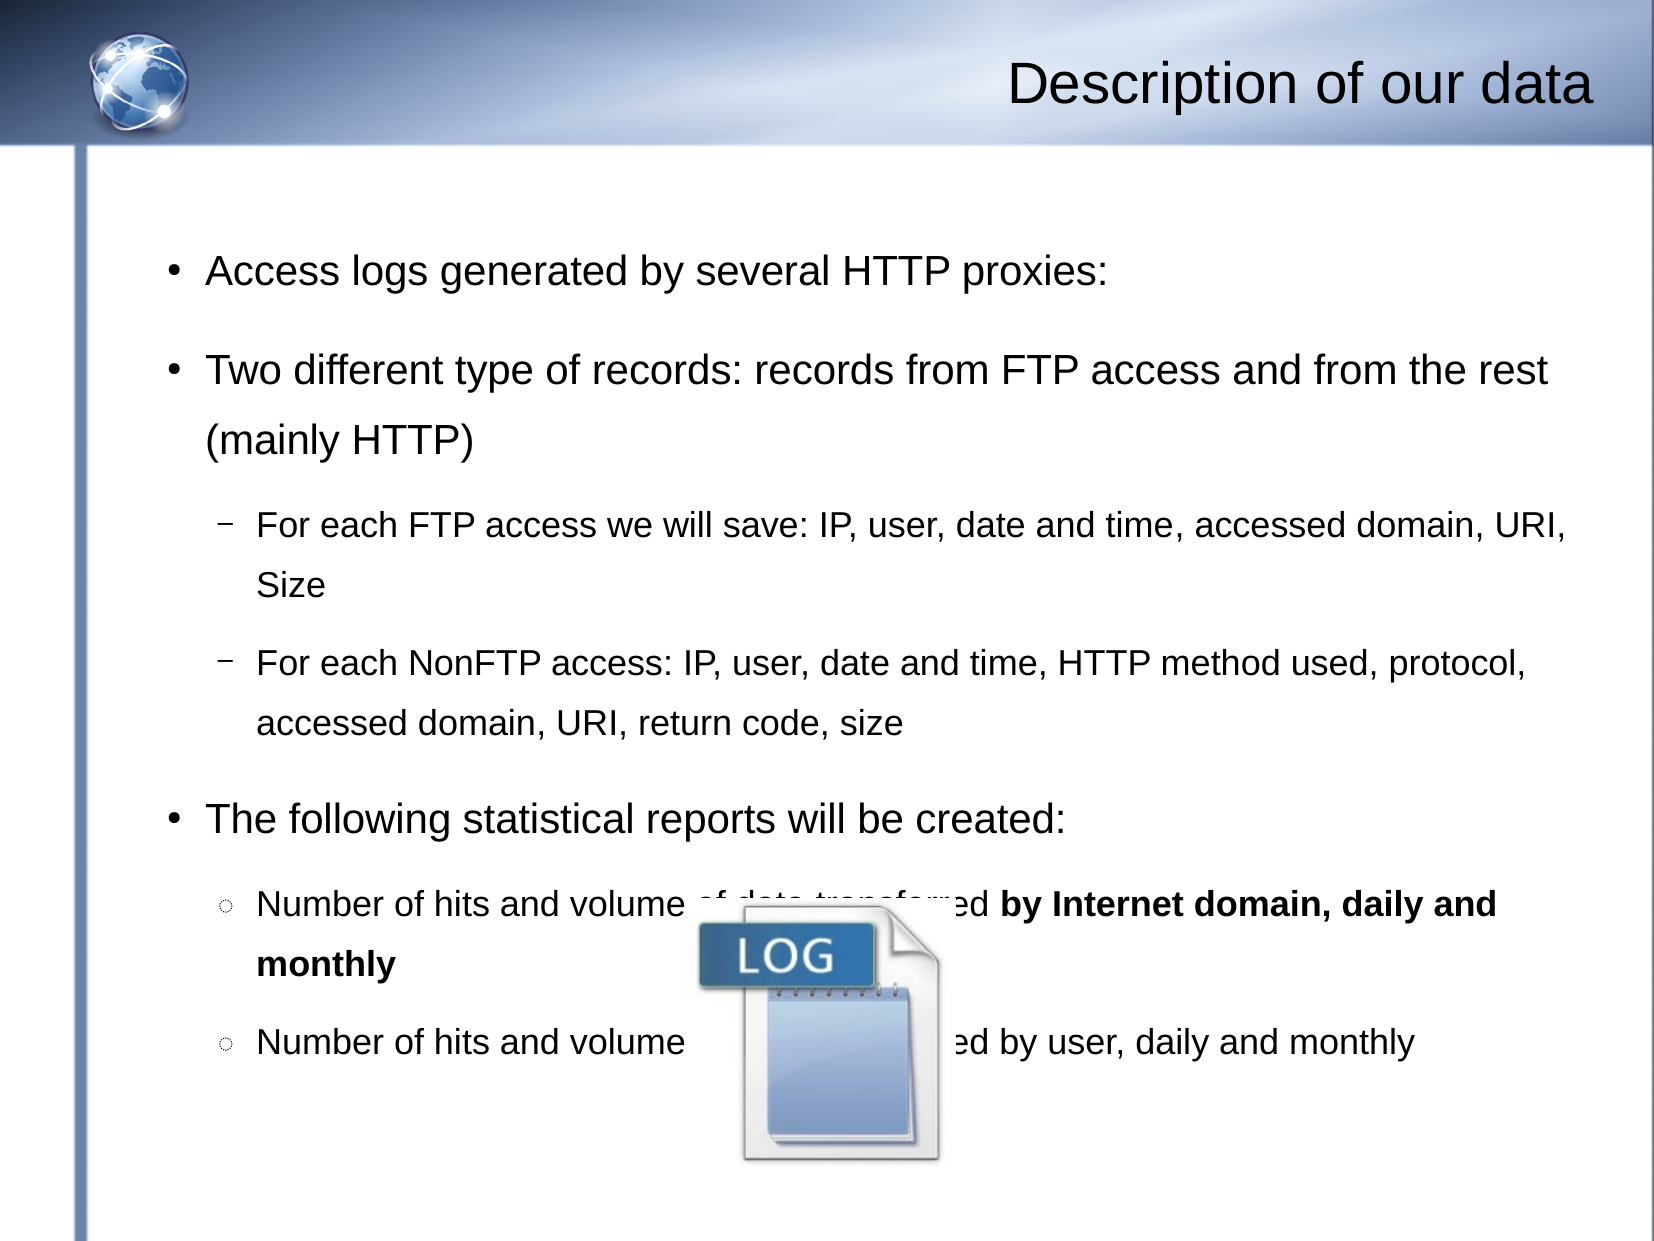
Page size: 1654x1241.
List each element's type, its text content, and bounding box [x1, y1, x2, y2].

title Description of our data [197, 49, 1596, 118]
list Access logs generated by several HTTP proxies: Two different type of records: records from FTP access and from the rest (mainly HTTP) For each FTP access we will save: IP, user, date and time, accessed domain, URI, Size For each NonFTP access: IP, user, date and time, HTTP method used, protocol, accessed domain, URI, return code, size The following statistical reports will be created: Number of hits and volume of data transferred by Internet domain, daily and monthly Number of hits and volume of data transferred by user, daily and monthly [154, 224, 1596, 1075]
picture [0, 0, 1654, 1241]
